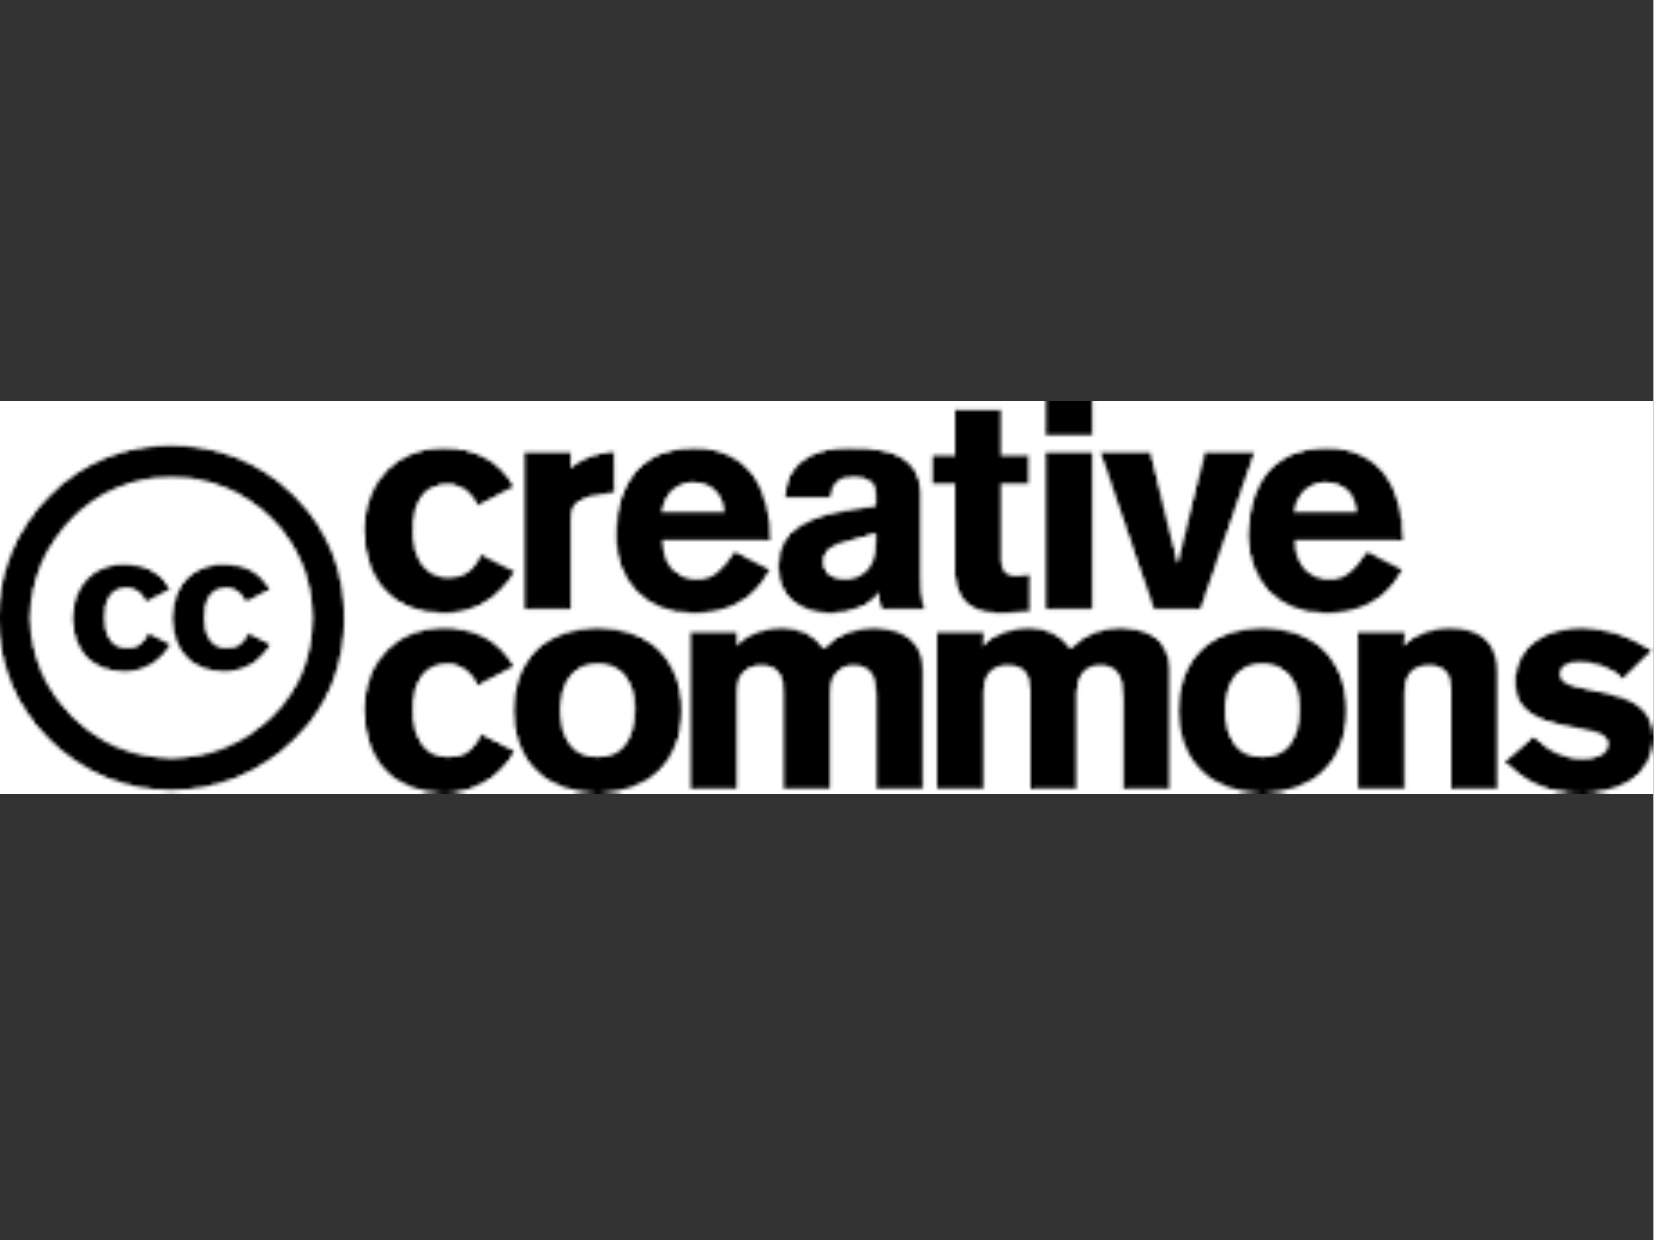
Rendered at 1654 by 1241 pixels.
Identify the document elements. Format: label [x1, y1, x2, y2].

picture [0, 401, 1654, 794]
